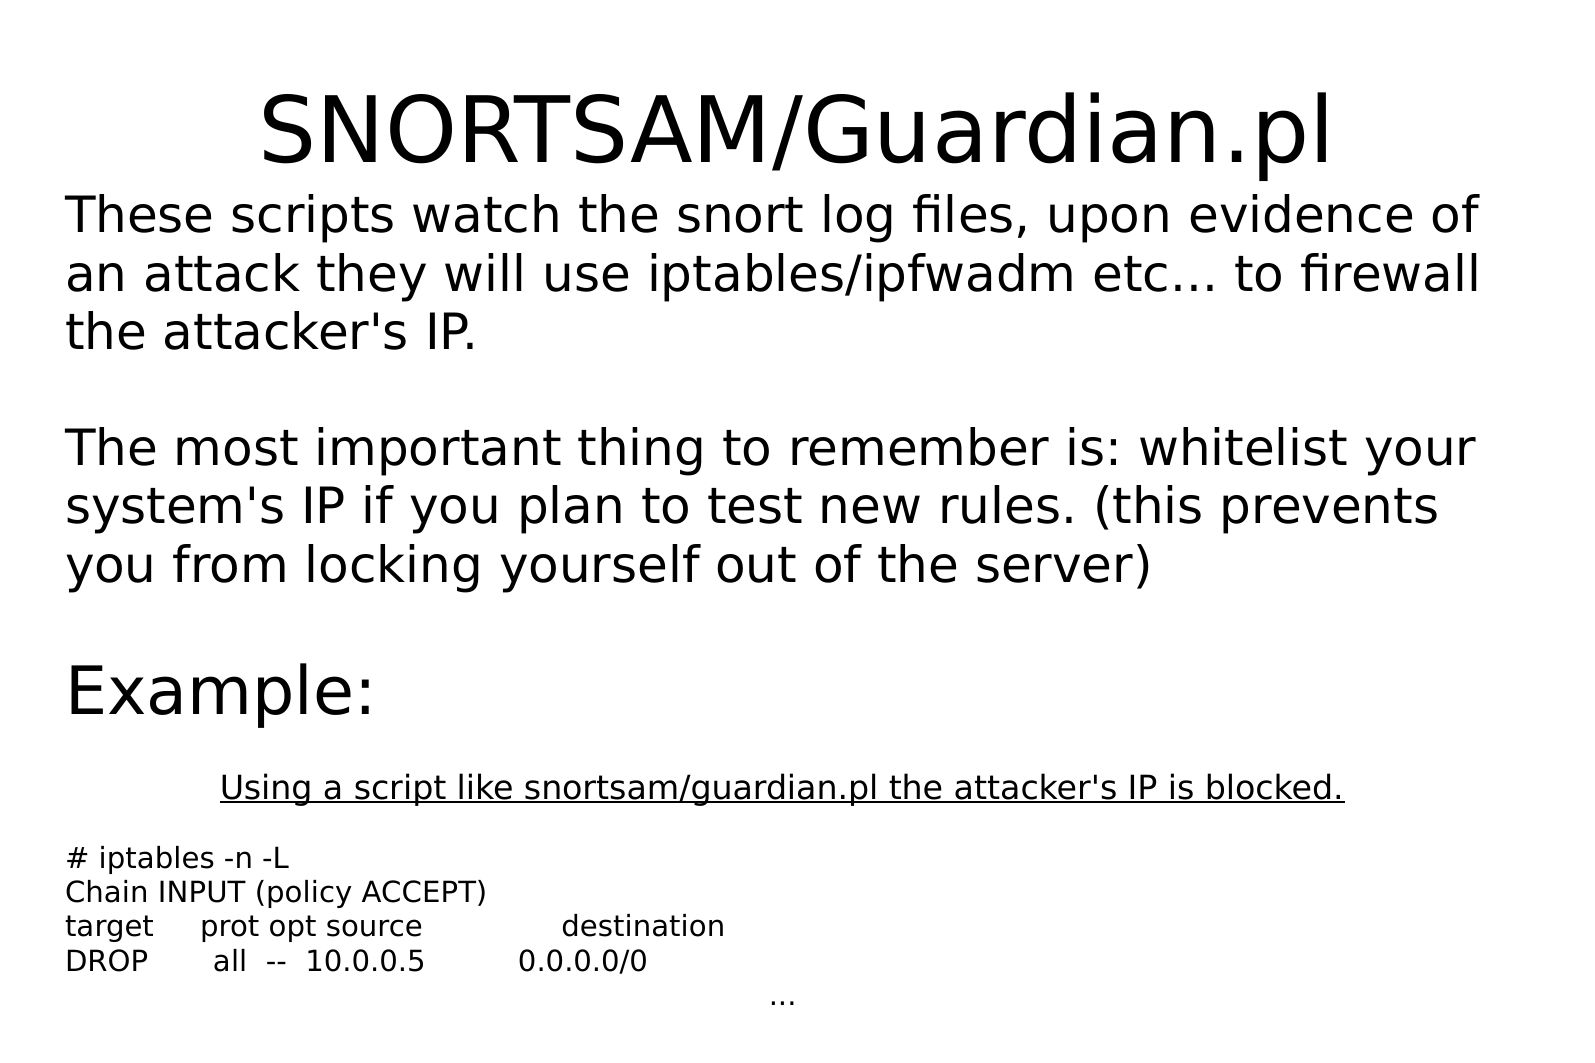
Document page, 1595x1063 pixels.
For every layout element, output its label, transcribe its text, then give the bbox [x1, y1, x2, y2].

subtitle These scripts watch the snort log files, upon evidence of an attack they will use iptables/ipfwadm etc... to firewall the attacker's IP. The most important thing to remember is: whitelist your system's IP if you plan to test new rules. (this prevents you from locking yourself out of the server) Example: Using a script like snortsam/guardian.pl the attacker's IP is blocked. # iptables -n -L Chain INPUT (policy ACCEPT) target prot opt source destination DROP all -- 10.0.0.5 0.0.0.0/0 ... [65, 186, 1501, 1013]
title SNORTSAM/Guardian.pl [79, 49, 1515, 213]
